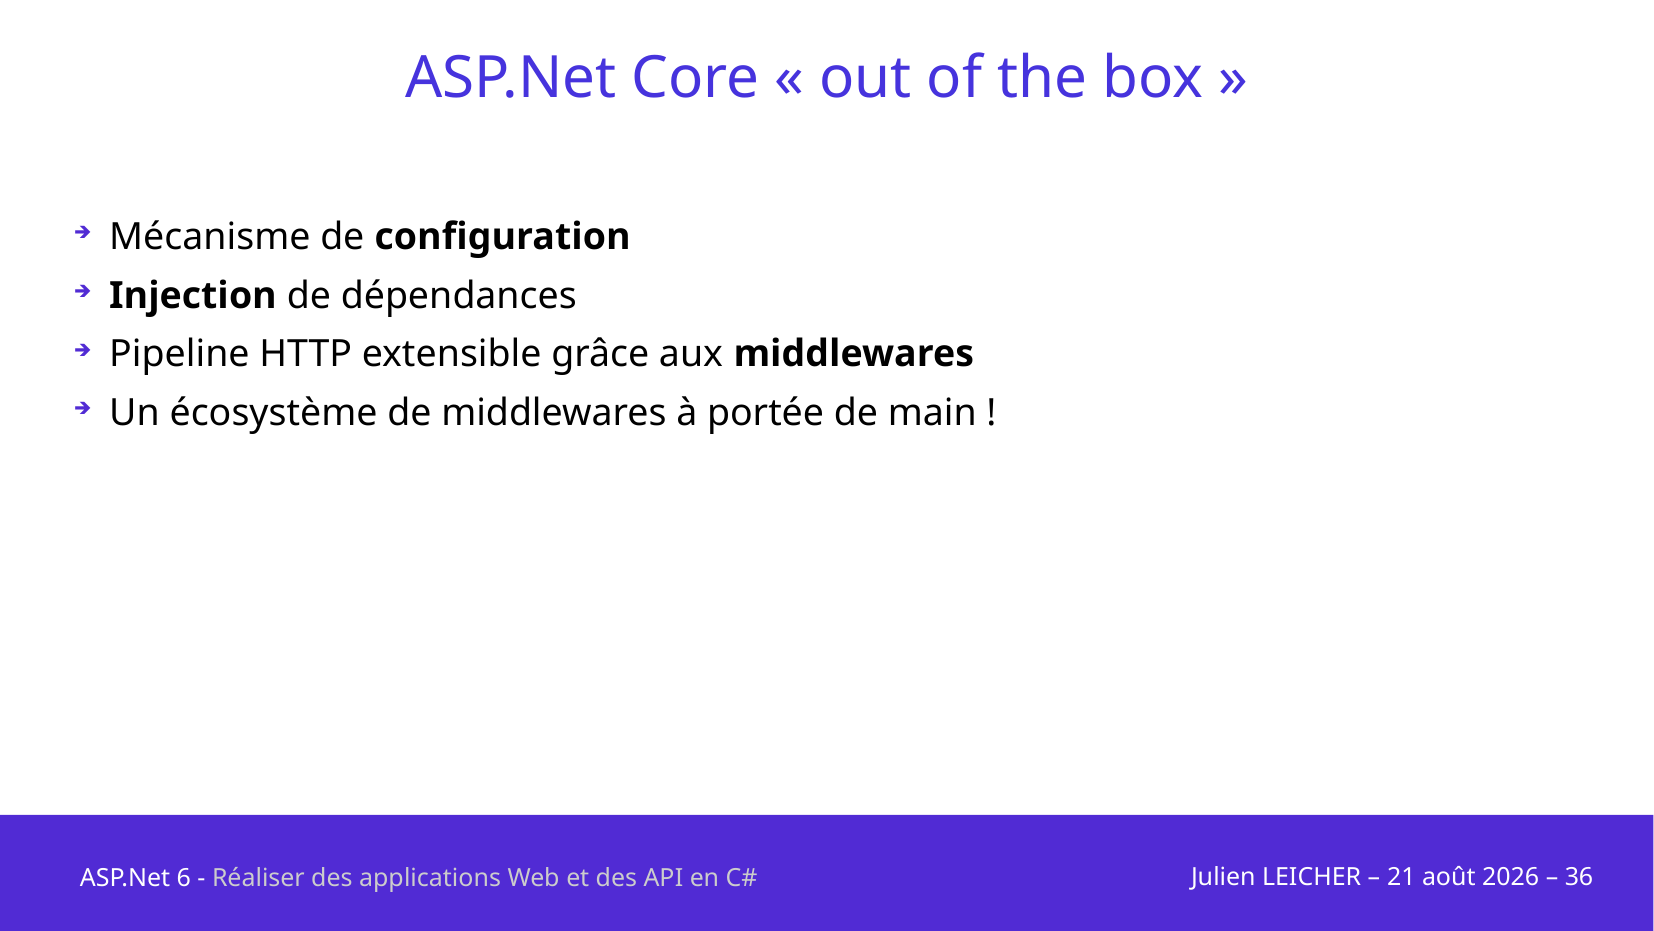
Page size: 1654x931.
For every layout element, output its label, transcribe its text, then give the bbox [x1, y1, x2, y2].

text_box ASP.Net 6 - Réaliser des applications Web et des API en C# [64, 852, 798, 898]
text_box ASP.Net Core « out of the box » [0, 27, 1654, 113]
text_box Julien LEICHER – 28 févr. 2022 – <numéro> [0, 814, 1654, 931]
text_box Mécanisme de configuration Injection de dépendances Pipeline HTTP extensible grâce aux middlewares Un écosystème de middlewares à portée de main ! [59, 194, 1595, 678]
